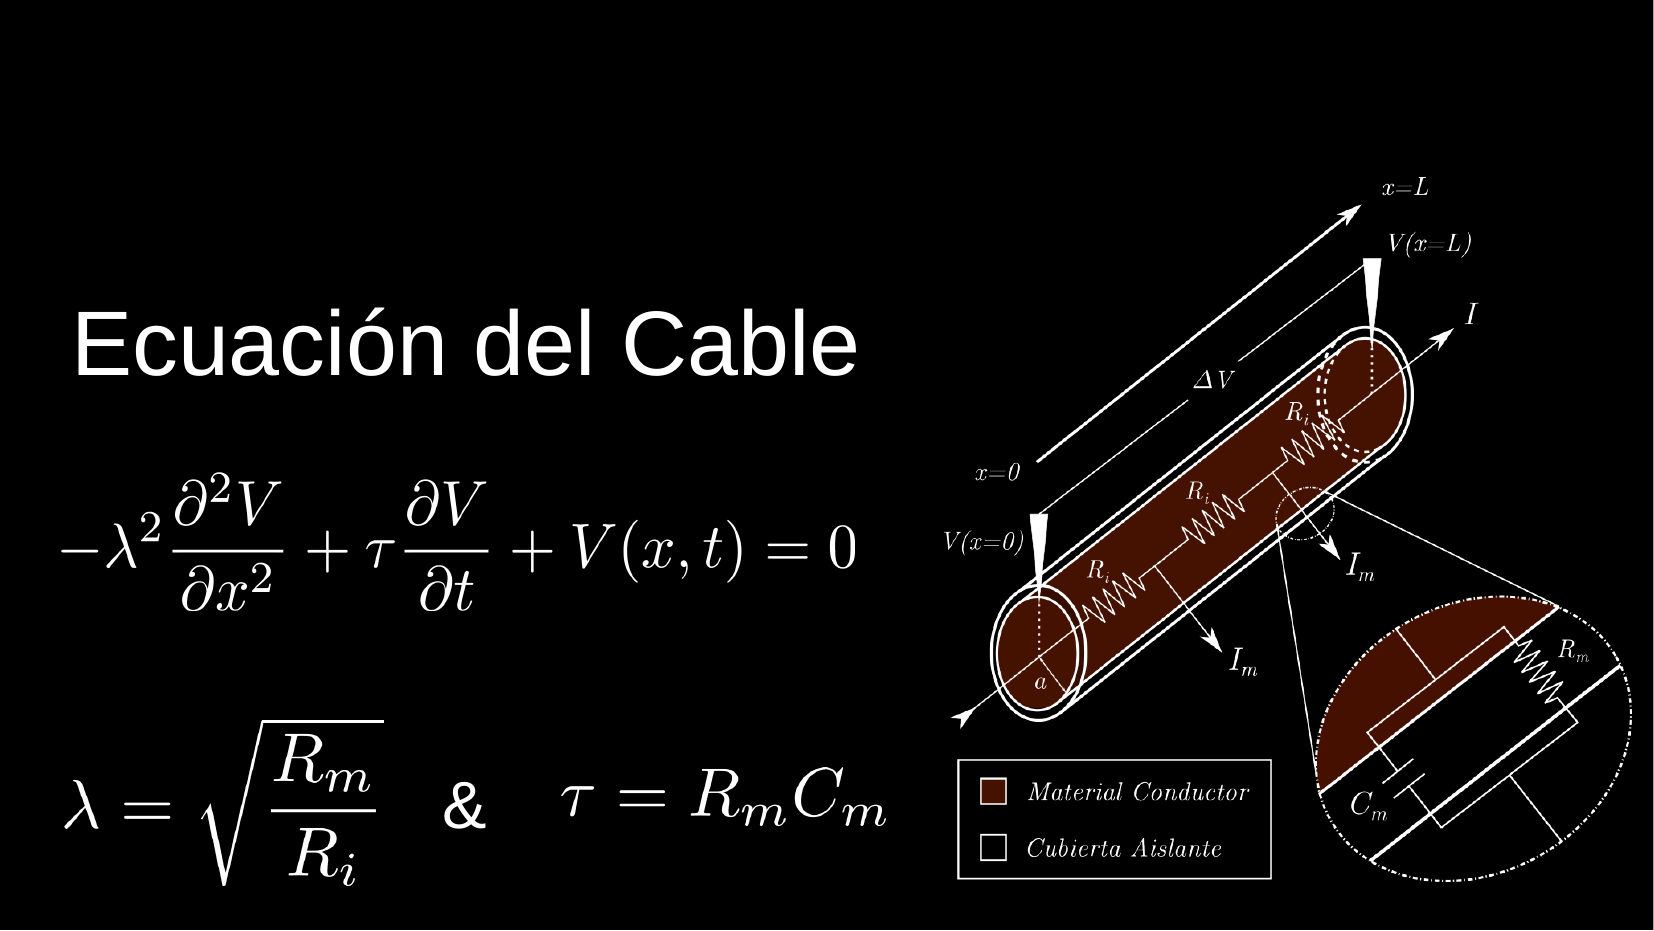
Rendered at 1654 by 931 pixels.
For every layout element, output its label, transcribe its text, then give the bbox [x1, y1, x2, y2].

title Ecuación del Cable [0, 265, 944, 422]
picture [64, 720, 384, 886]
picture [59, 472, 855, 611]
picture [561, 767, 886, 826]
title & [442, 767, 473, 843]
picture [944, 177, 1632, 882]
